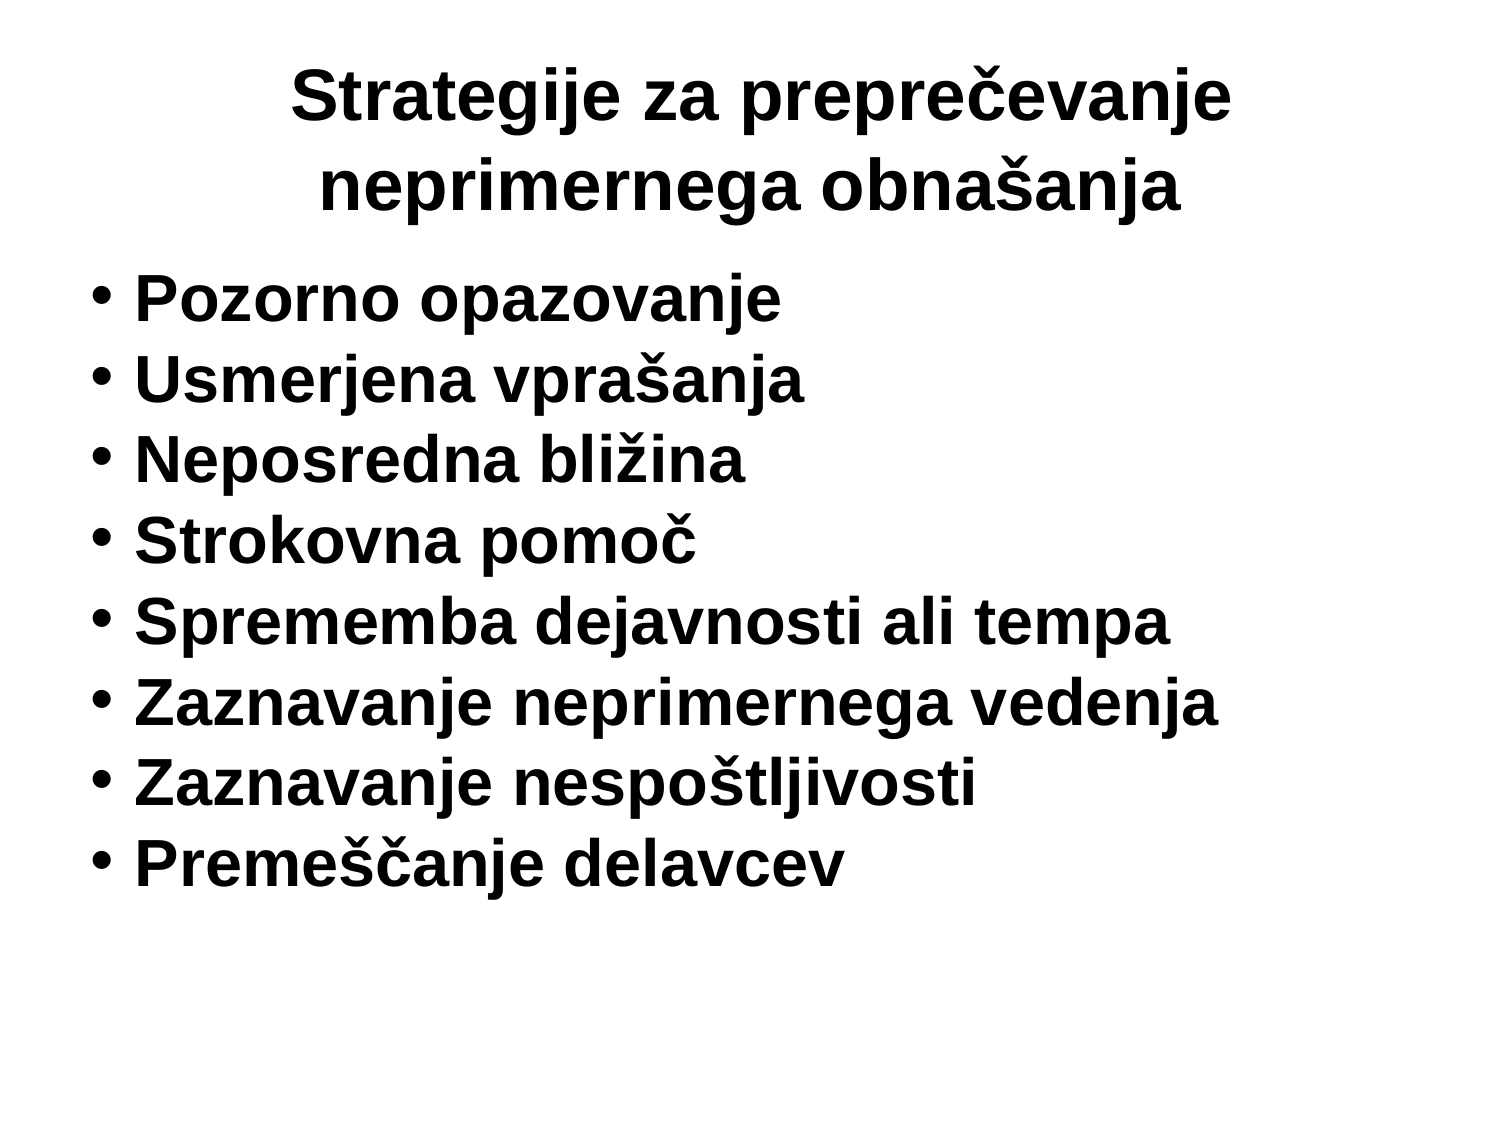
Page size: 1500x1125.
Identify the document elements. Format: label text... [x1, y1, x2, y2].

list Pozorno opazovanje Usmerjena vprašanja Neposredna bližina Strokovna pomoč Sprememba dejavnosti ali tempa Zaznavanje neprimernega vedenja Zaznavanje nespoštljivosti Premeščanje delavcev [74, 262, 1421, 1002]
title Strategije za preprečevanje neprimernega obnašanja [75, 0, 1426, 233]
